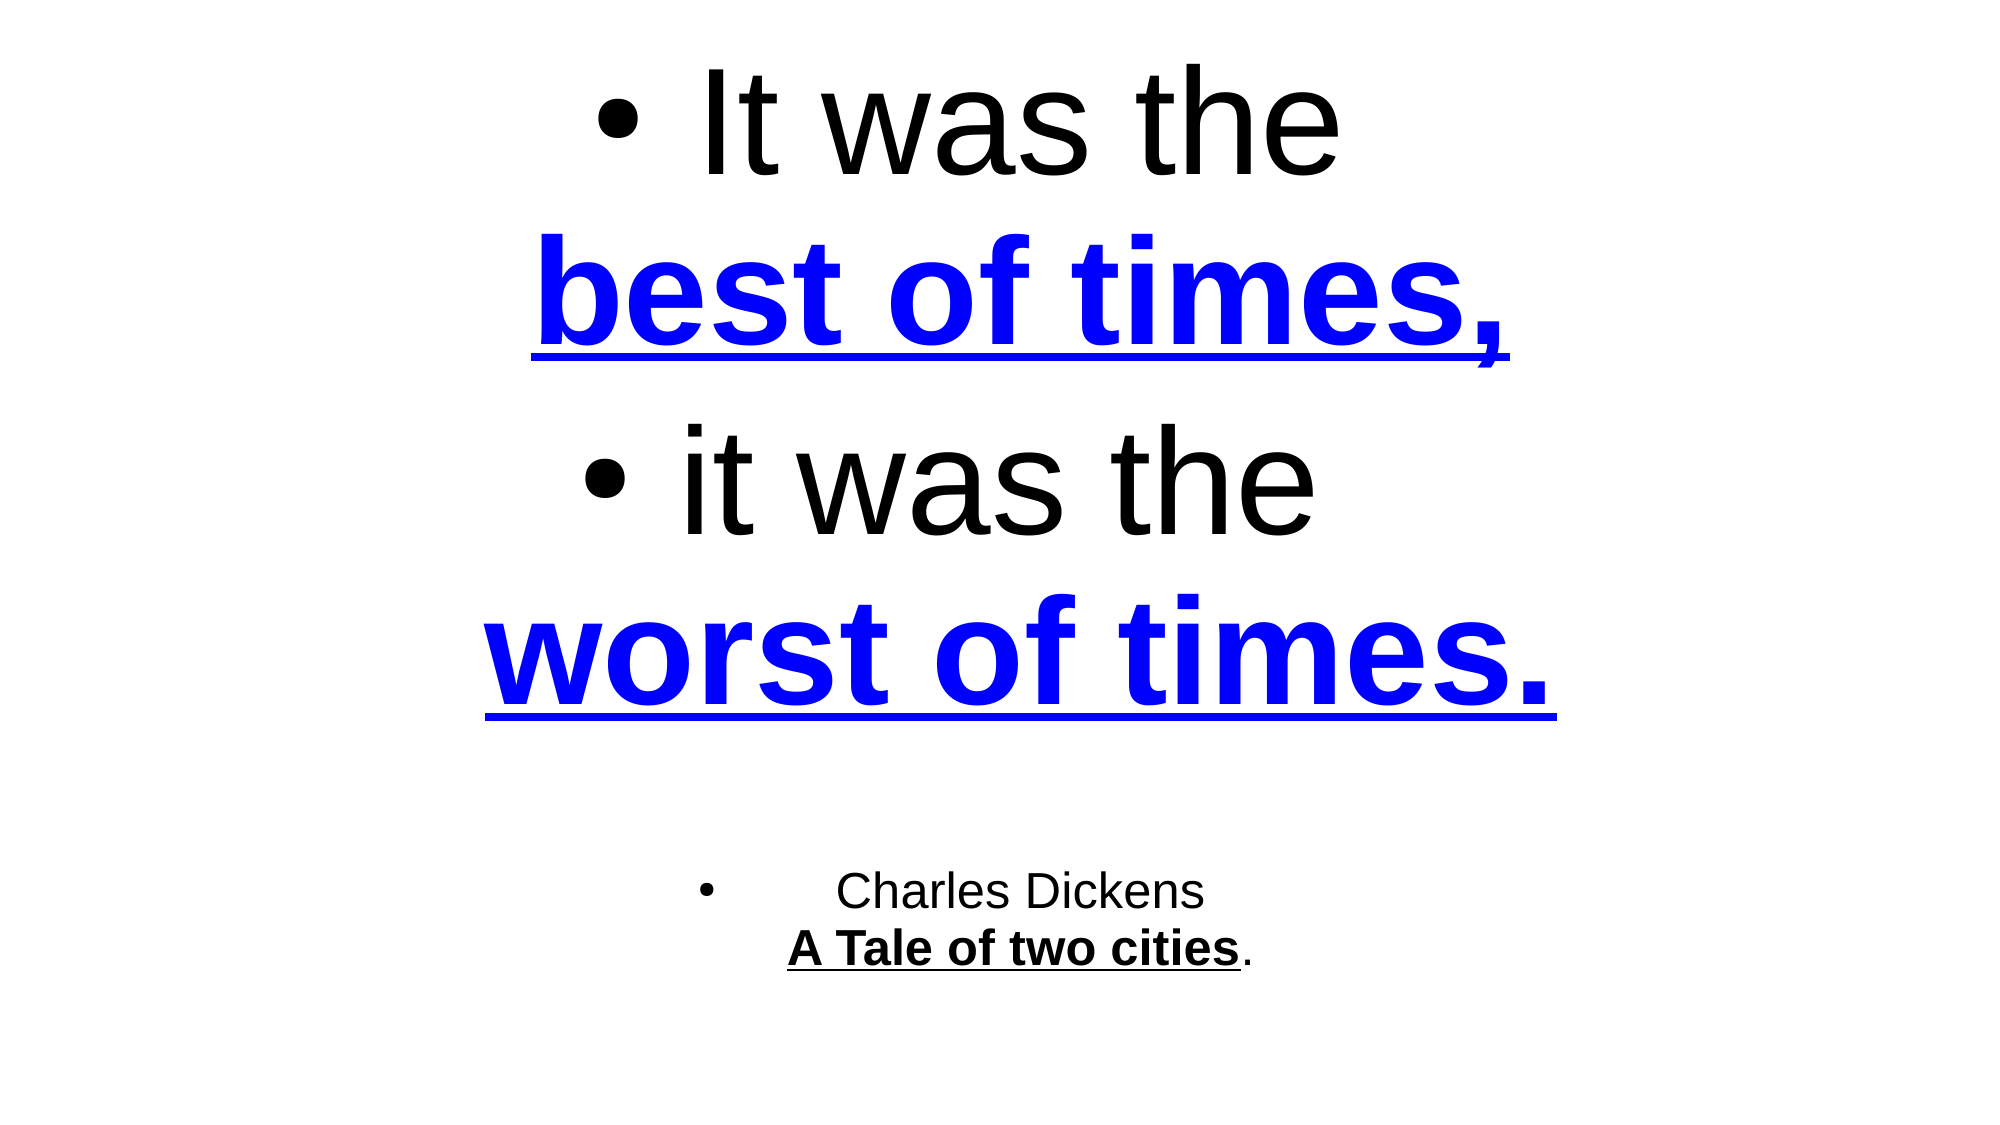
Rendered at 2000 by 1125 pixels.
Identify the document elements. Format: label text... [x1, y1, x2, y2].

list It was the best of times, it was the worst of times. Charles Dickens A Tale of two cities. [37, 37, 1951, 1088]
